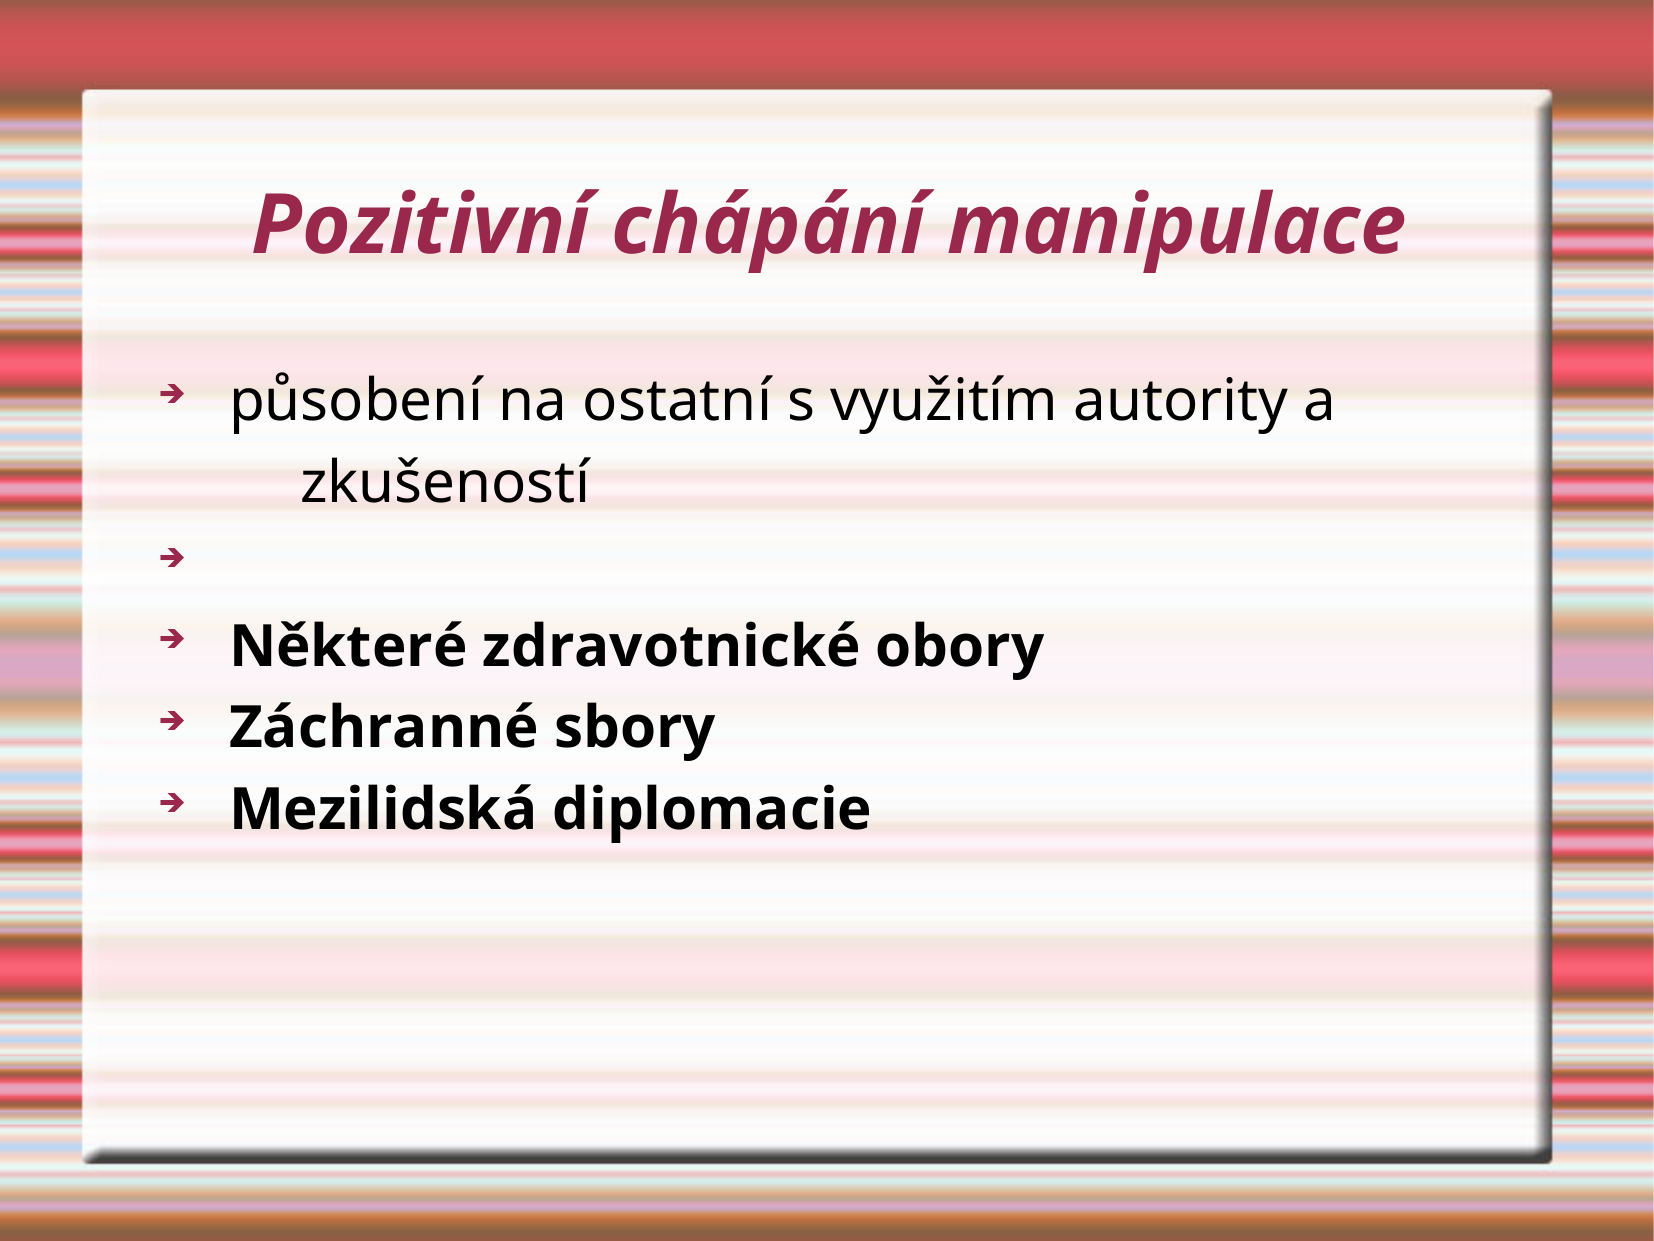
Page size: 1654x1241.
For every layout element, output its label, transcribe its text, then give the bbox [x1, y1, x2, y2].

title Pozitivní chápání manipulace [123, 118, 1536, 305]
list působení na ostatní s využitím autority a zkušeností Některé zdravotnické obory Záchranné sbory Mezilidská diplomacie [134, 350, 1516, 1133]
